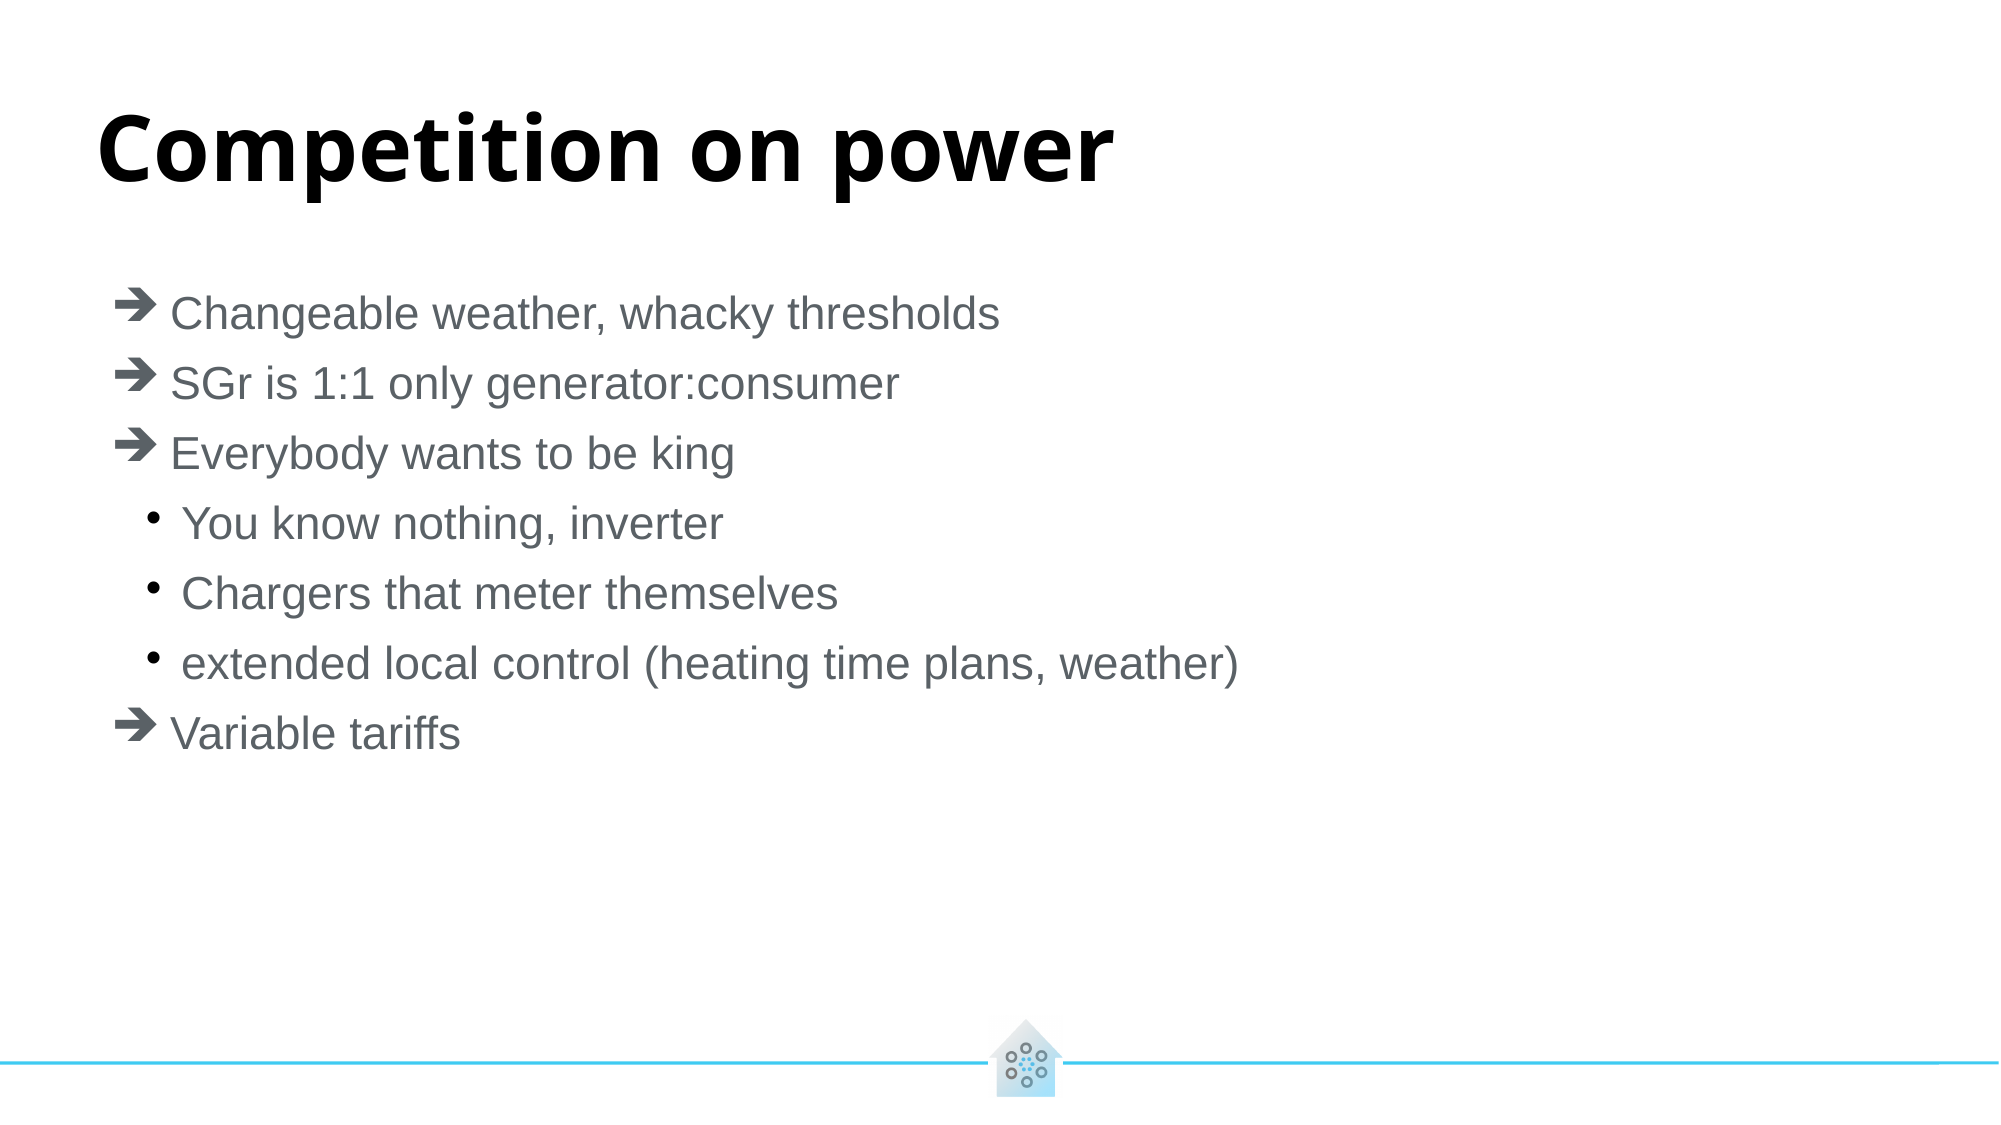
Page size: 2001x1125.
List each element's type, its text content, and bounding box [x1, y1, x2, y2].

text_box Changeable weather, whacky thresholds SGr is 1:1 only generator:consumer Everybody wants to be king You know nothing, inverter Chargers that meter themselves extended local control (heating time plans, weather) Variable tariffs [102, 215, 2000, 908]
picture [988, 1015, 1063, 1098]
text_box Competition on power [87, 13, 1947, 290]
